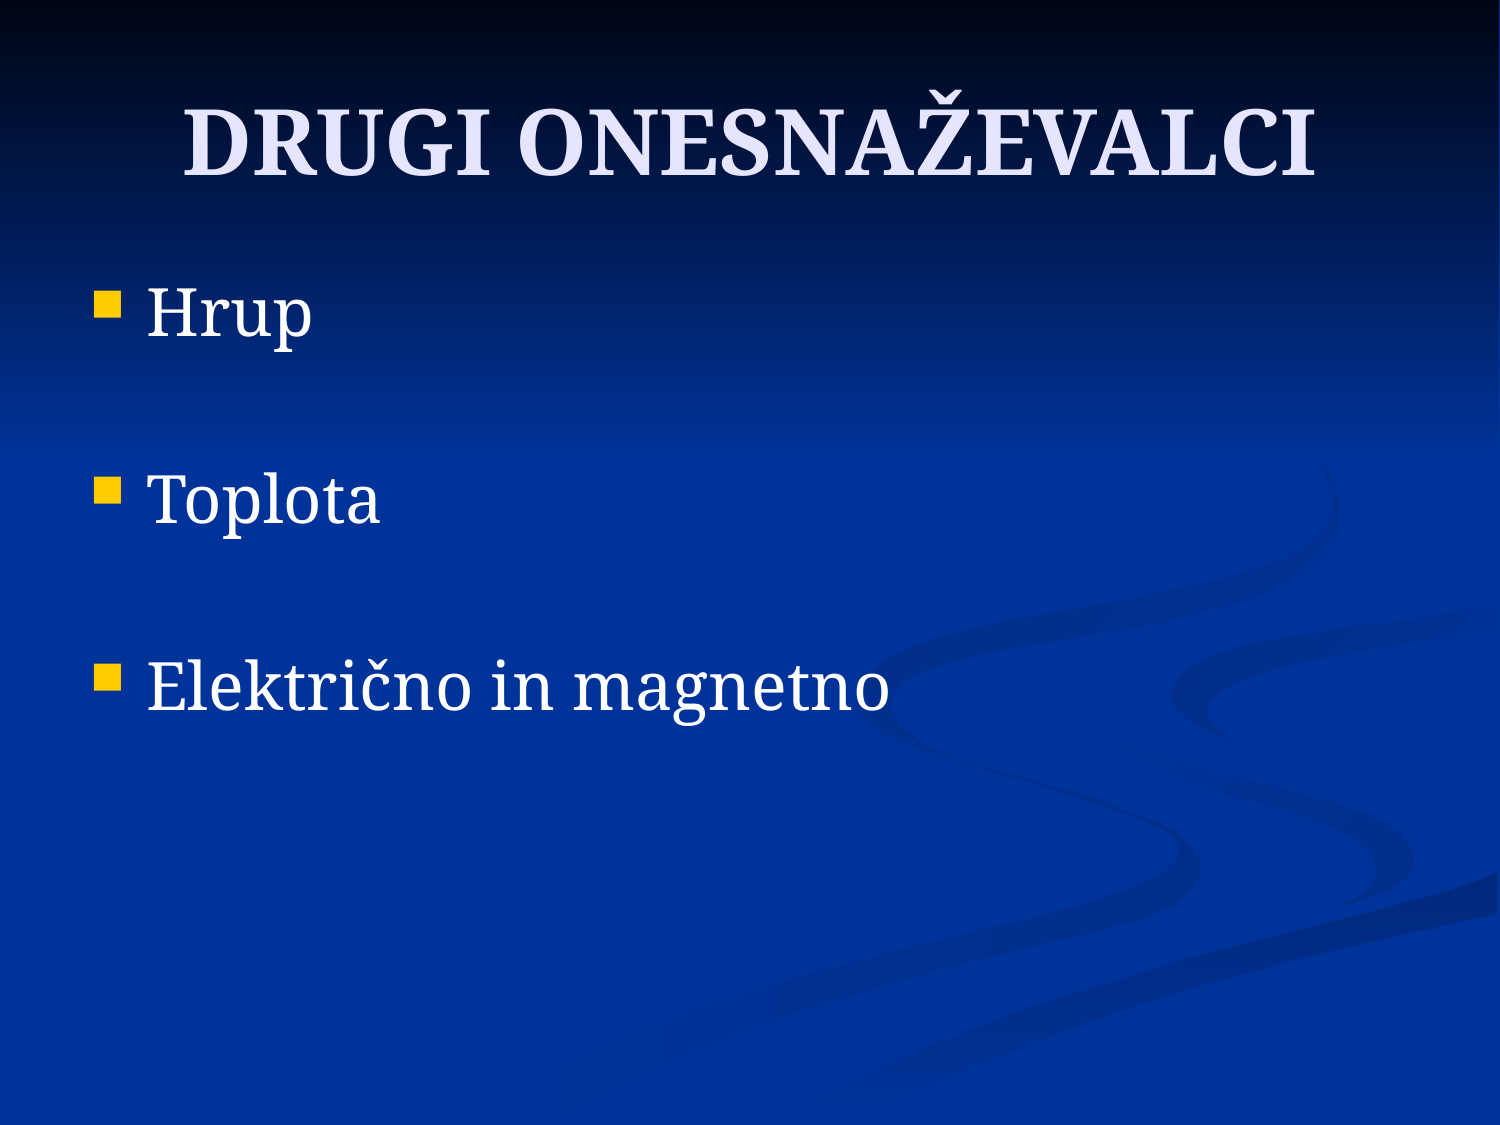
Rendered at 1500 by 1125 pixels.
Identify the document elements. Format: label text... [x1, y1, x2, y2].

list Hrup Toplota Električno in magnetno [75, 262, 1425, 1005]
title DRUGI ONESNAŽEVALCI [75, 45, 1425, 233]
